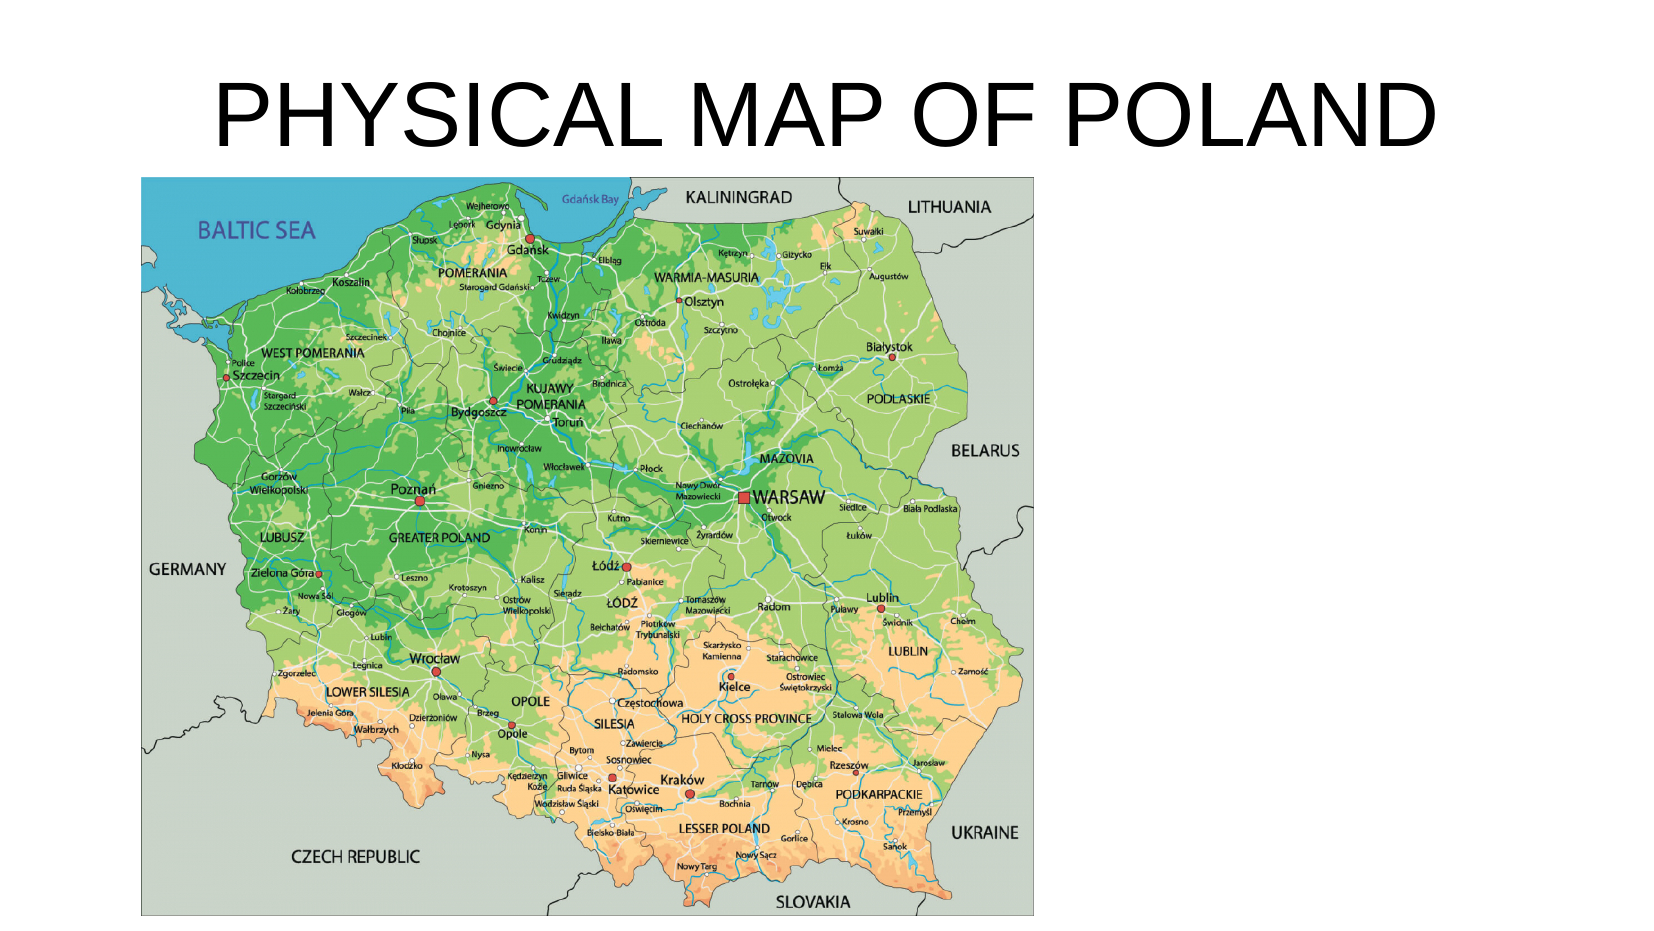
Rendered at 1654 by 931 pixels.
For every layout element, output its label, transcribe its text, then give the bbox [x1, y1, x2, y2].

title PHYSICAL MAP OF POLAND [82, 37, 1571, 193]
picture [141, 177, 1034, 916]
